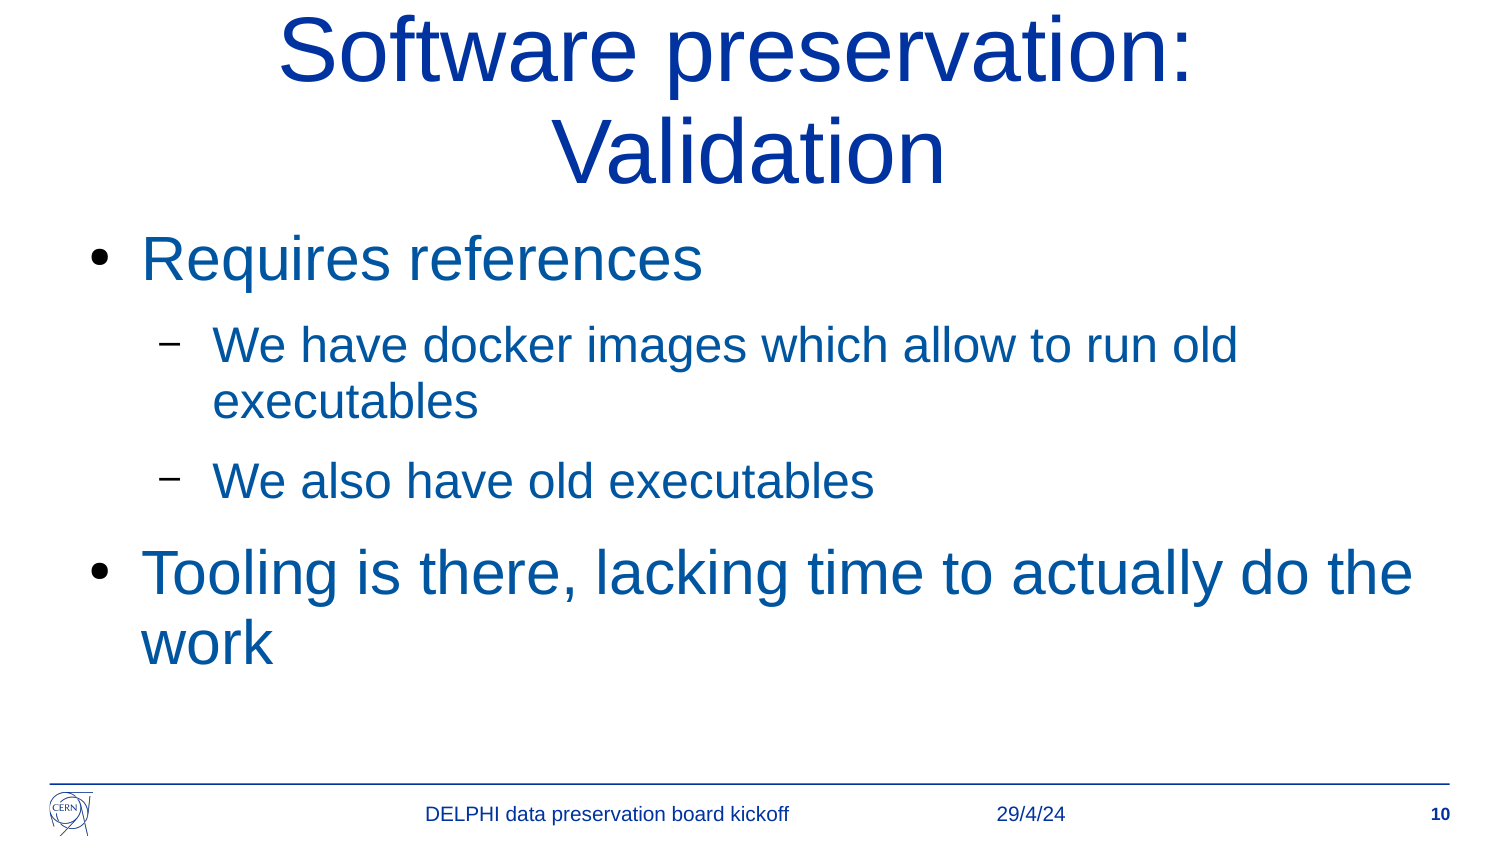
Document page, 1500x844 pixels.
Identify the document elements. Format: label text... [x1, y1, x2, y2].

title Software preservation: Validation [75, 0, 1425, 204]
list Requires references We have docker images which allow to run old executables We also have old executables Tooling is there, lacking time to actually do the work [70, 224, 1421, 780]
